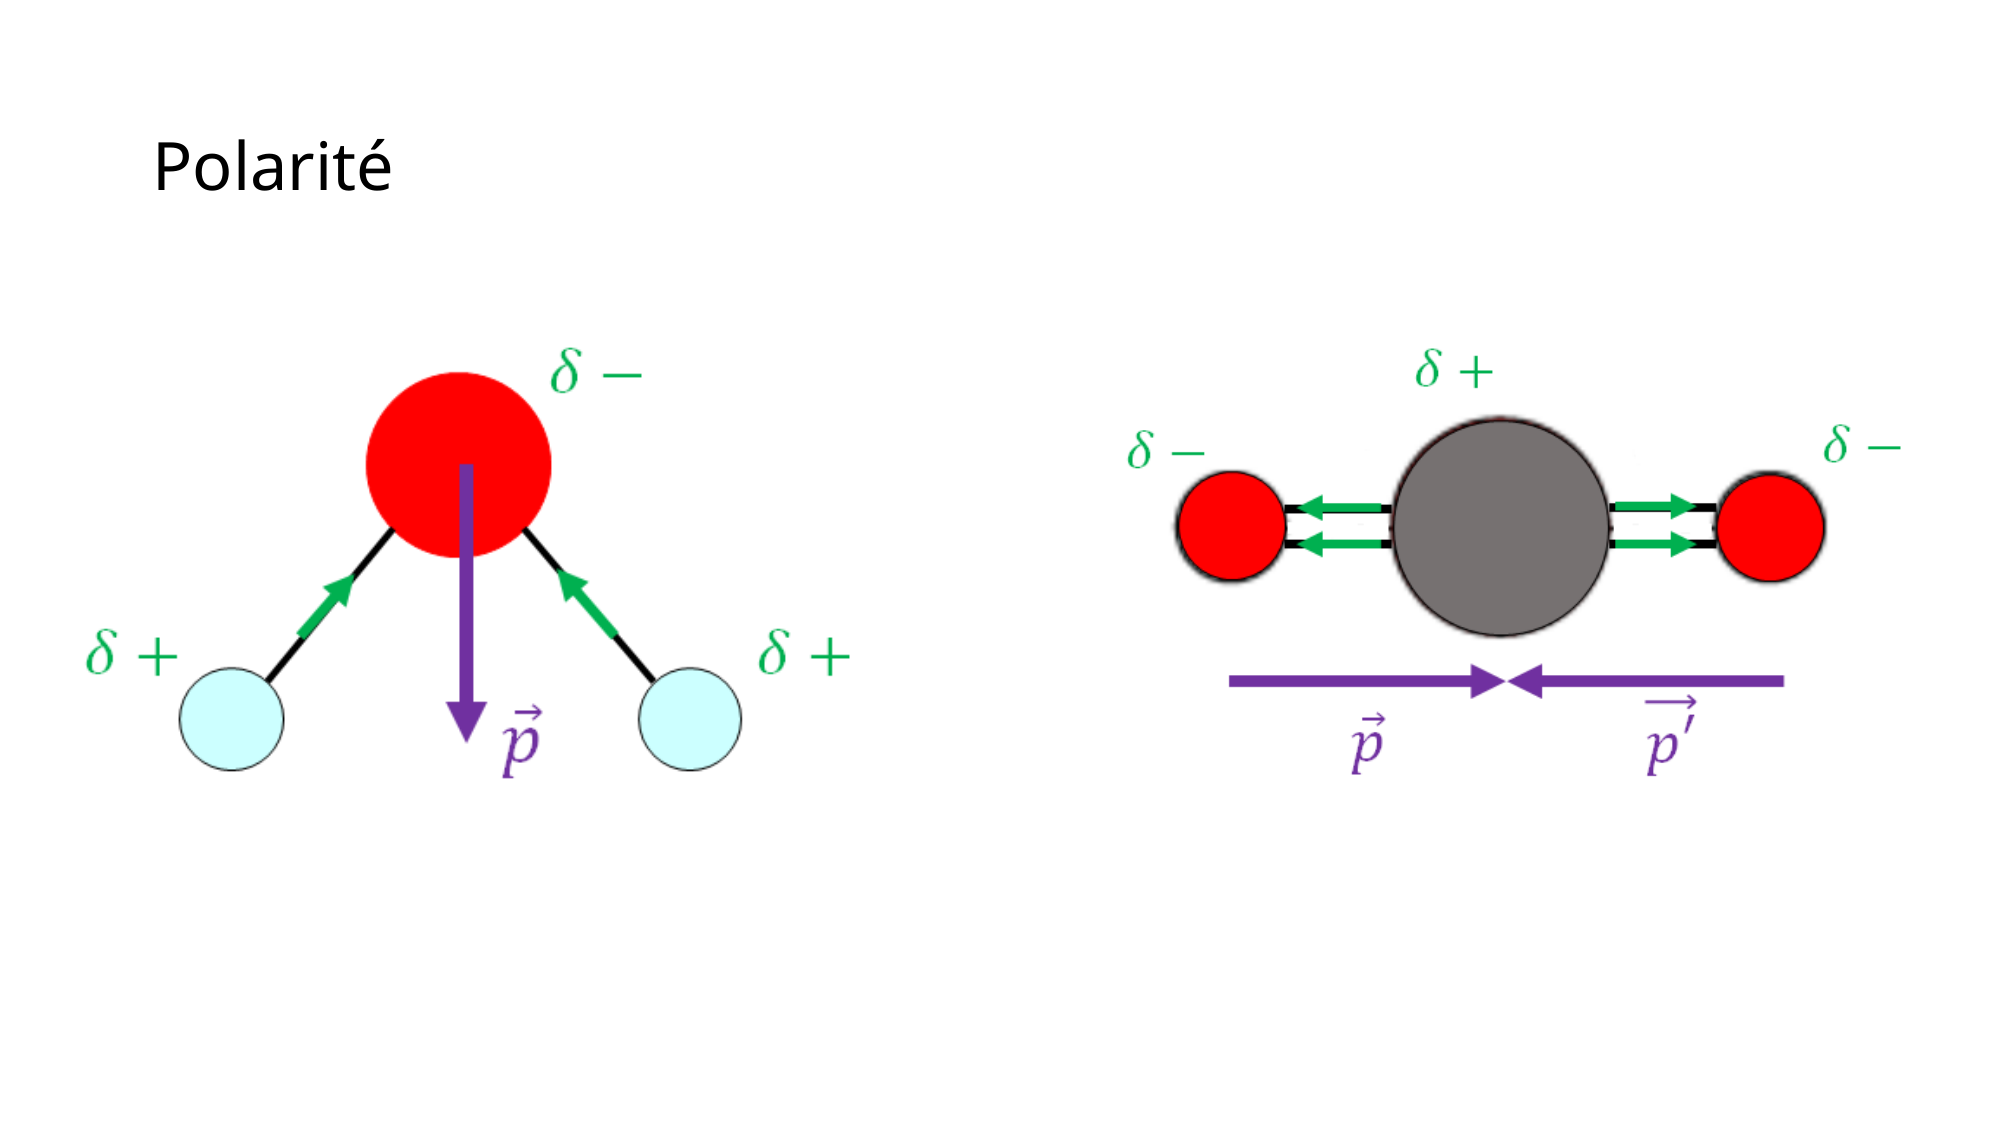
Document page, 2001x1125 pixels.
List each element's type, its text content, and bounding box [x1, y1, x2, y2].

picture [1124, 343, 1908, 782]
title Polarité [137, 59, 1863, 278]
picture [82, 343, 855, 782]
